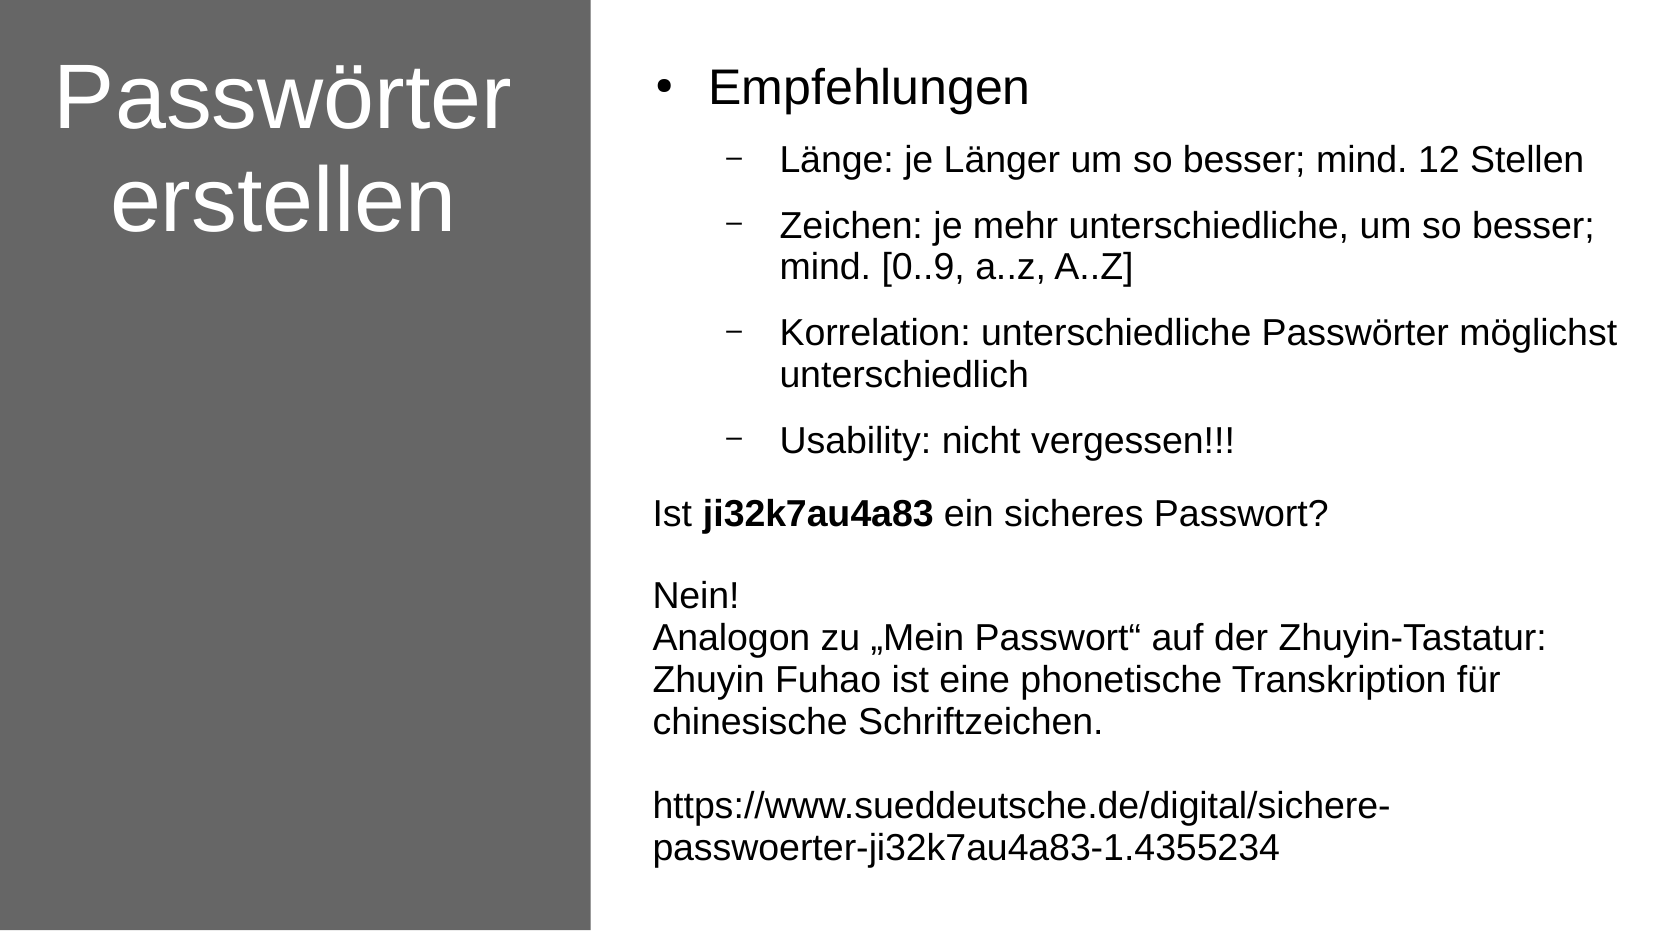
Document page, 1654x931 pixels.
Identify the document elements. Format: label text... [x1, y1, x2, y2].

text_box Ist ji32k7au4a83 ein sicheres Passwort? [637, 485, 1619, 566]
text_box Nein! Analogon zu „Mein Passwort“ auf der Zhuyin-Tastatur: Zhuyin Fuhao ist eine phonetische Transkription für chinesische Schriftzeichen. https://www.sueddeutsche.de/digital/sichere-passwoerter-ji32k7au4a83-1.4355234 [637, 566, 1619, 876]
title Passwörter erstellen [47, 45, 520, 875]
list Empfehlungen Länge: je Länger um so besser; mind. 12 Stellen Zeichen: je mehr unterschiedliche, um so besser; mind. [0..9, a..z, A..Z] Korrelation: unterschiedliche Passwörter möglichst unterschiedlich Usability: nicht vergessen!!! [637, 59, 1630, 485]
